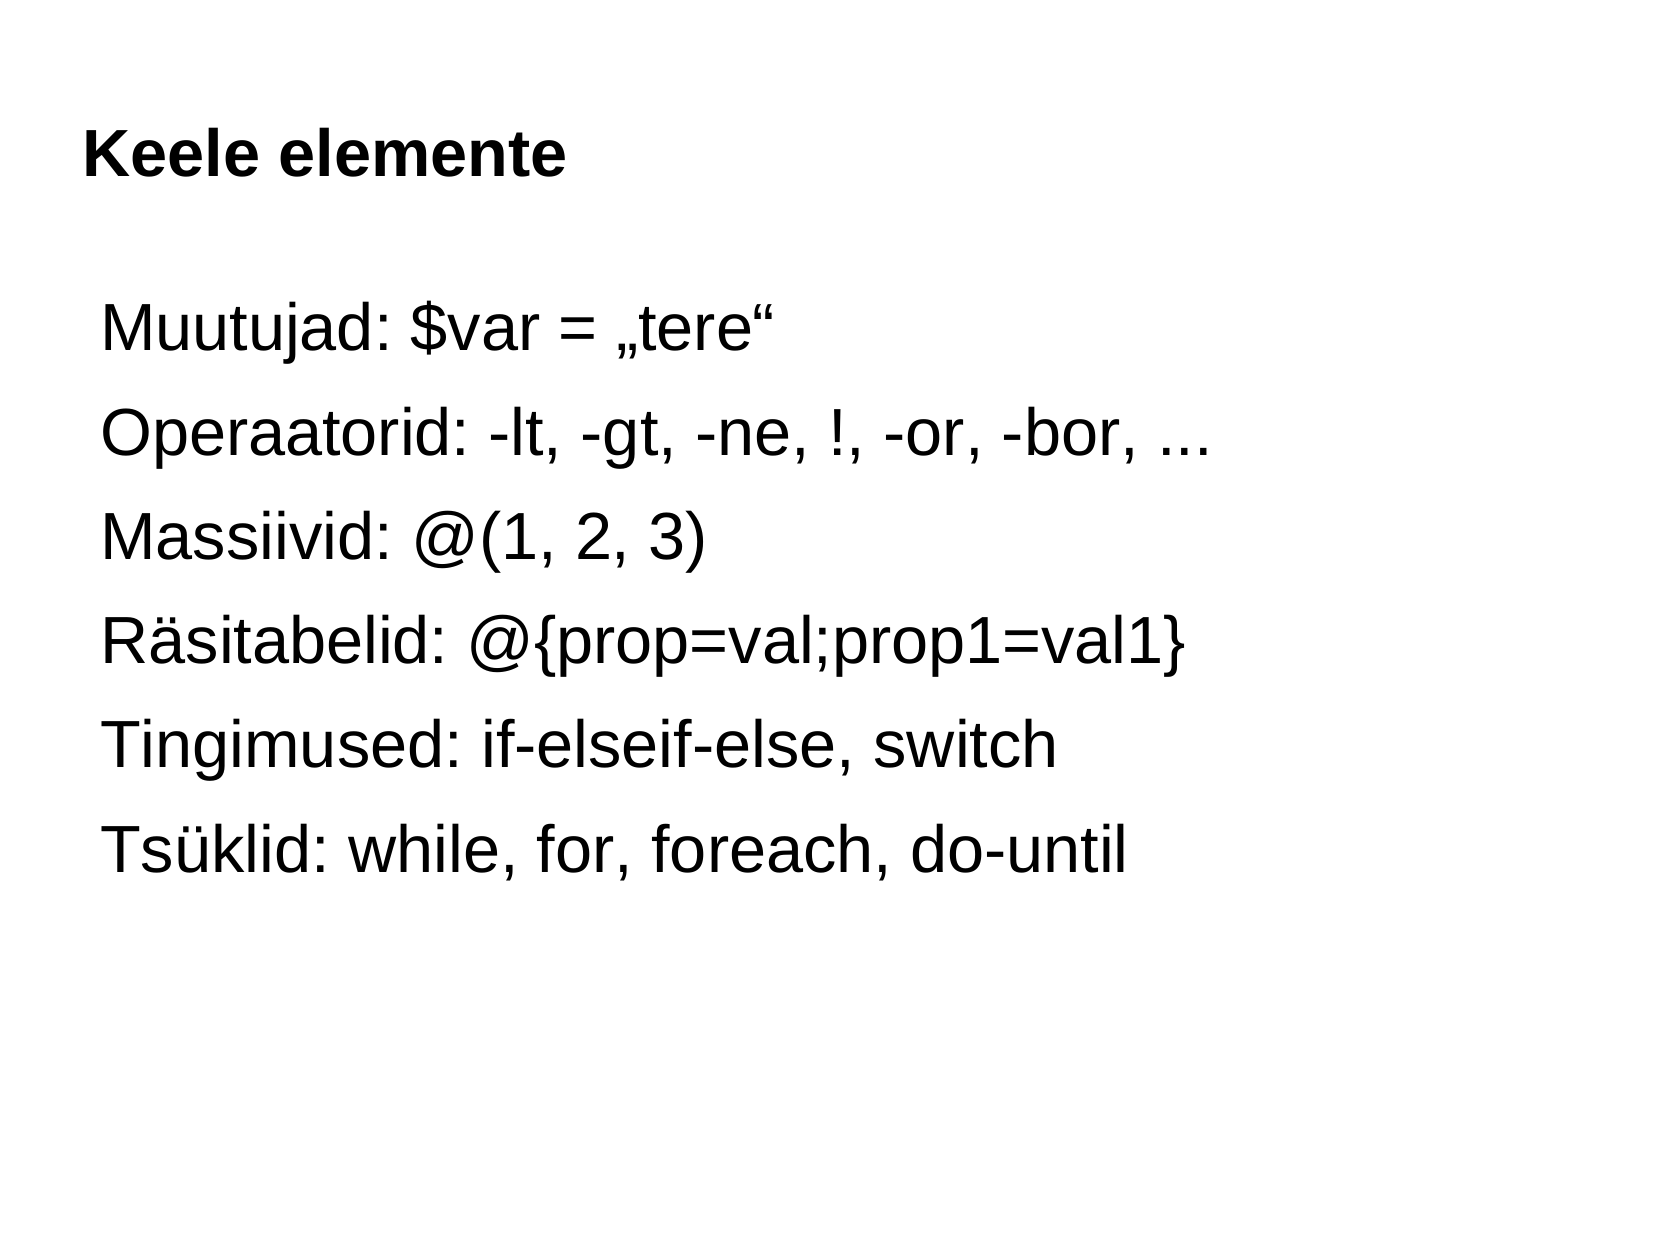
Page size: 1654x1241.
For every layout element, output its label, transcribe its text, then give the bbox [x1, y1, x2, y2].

title Keele elemente [82, 49, 1571, 257]
list Muutujad: $var = „tere“ Operaatorid: -lt, -gt, -ne, !, -or, -bor, ... Massiivid: @(1, 2, 3) Räsitabelid: @{prop=val;prop1=val1} Tingimused: if-elseif-else, switch Tsüklid: while, for, foreach, do-until [82, 290, 1571, 1109]
